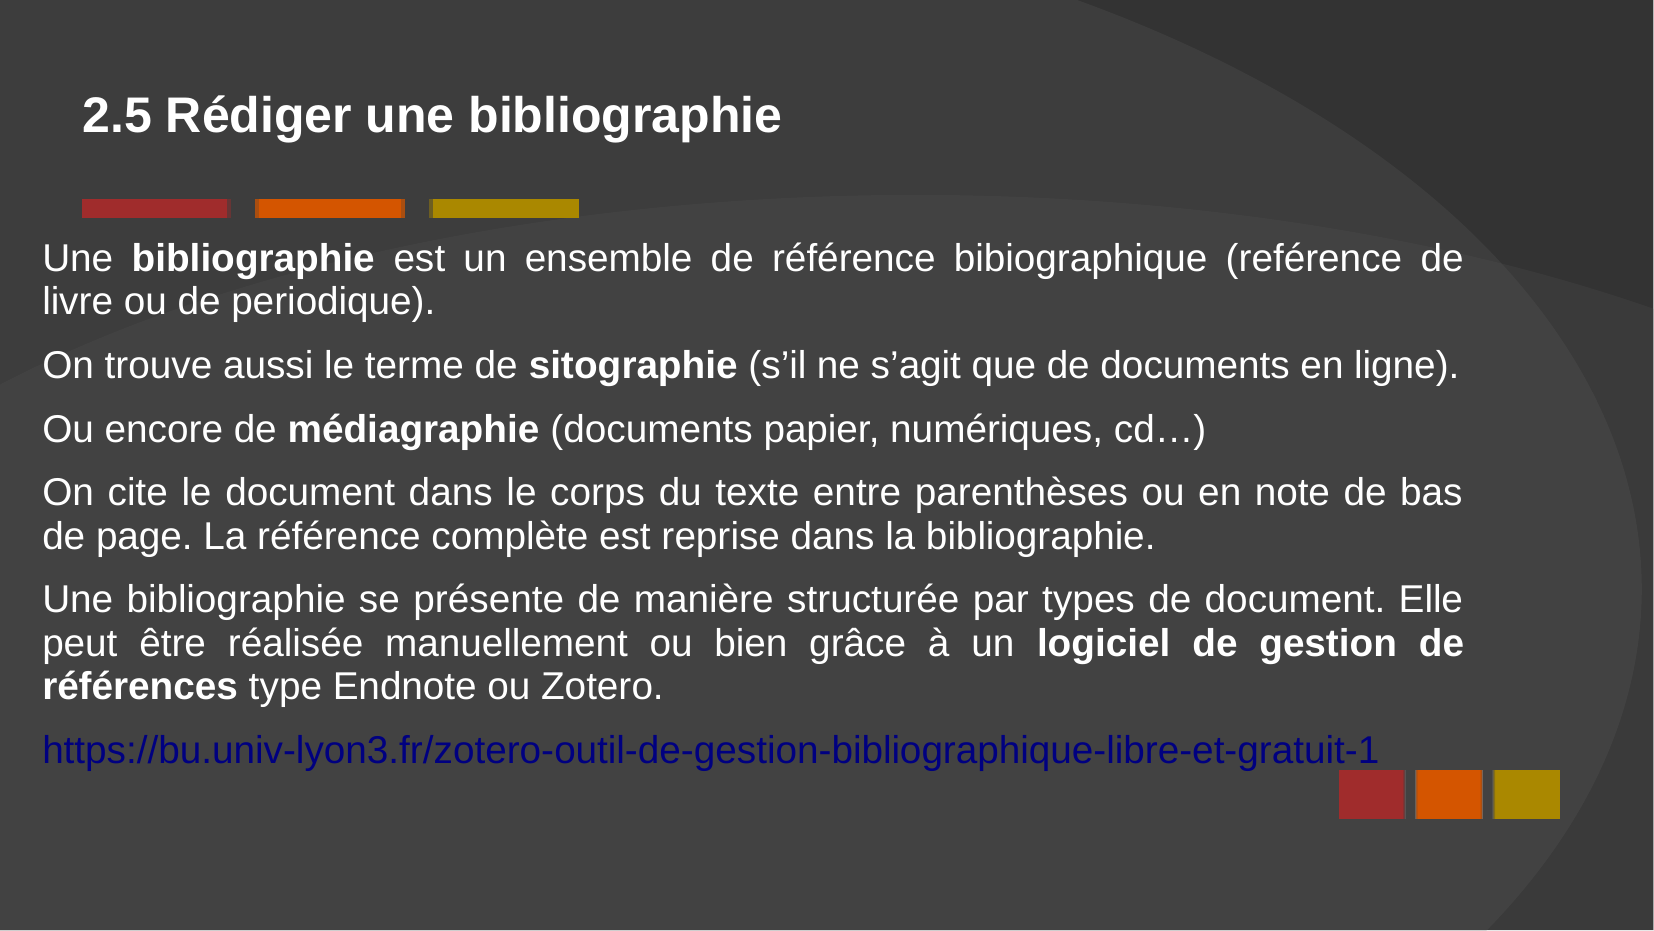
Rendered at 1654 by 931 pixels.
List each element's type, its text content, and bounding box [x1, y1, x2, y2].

picture [1339, 770, 1560, 819]
title 2.5 Rédiger une bibliographie [82, 37, 1571, 193]
picture [82, 199, 579, 218]
list Une bibliographie est un ensemble de référence bibiographique (reférence de livre ou de periodique). On trouve aussi le terme de sitographie (s’il ne s’agit que de documents en ligne). Ou encore de médiagraphie (documents papier, numériques, cd…) On cite le document dans le corps du texte entre parenthèses ou en note de bas de page. La référence complète est reprise dans la bibliographie. Une bibliographie se présente de manière structurée par types de document. Elle peut être réalisée manuellement ou bien grâce à un logiciel de gestion de références type Endnote ou Zotero. https://bu.univ-lyon3.fr/zotero-outil-de-gestion-bibliographique-libre-et-gratuit-1 [0, 236, 1465, 776]
